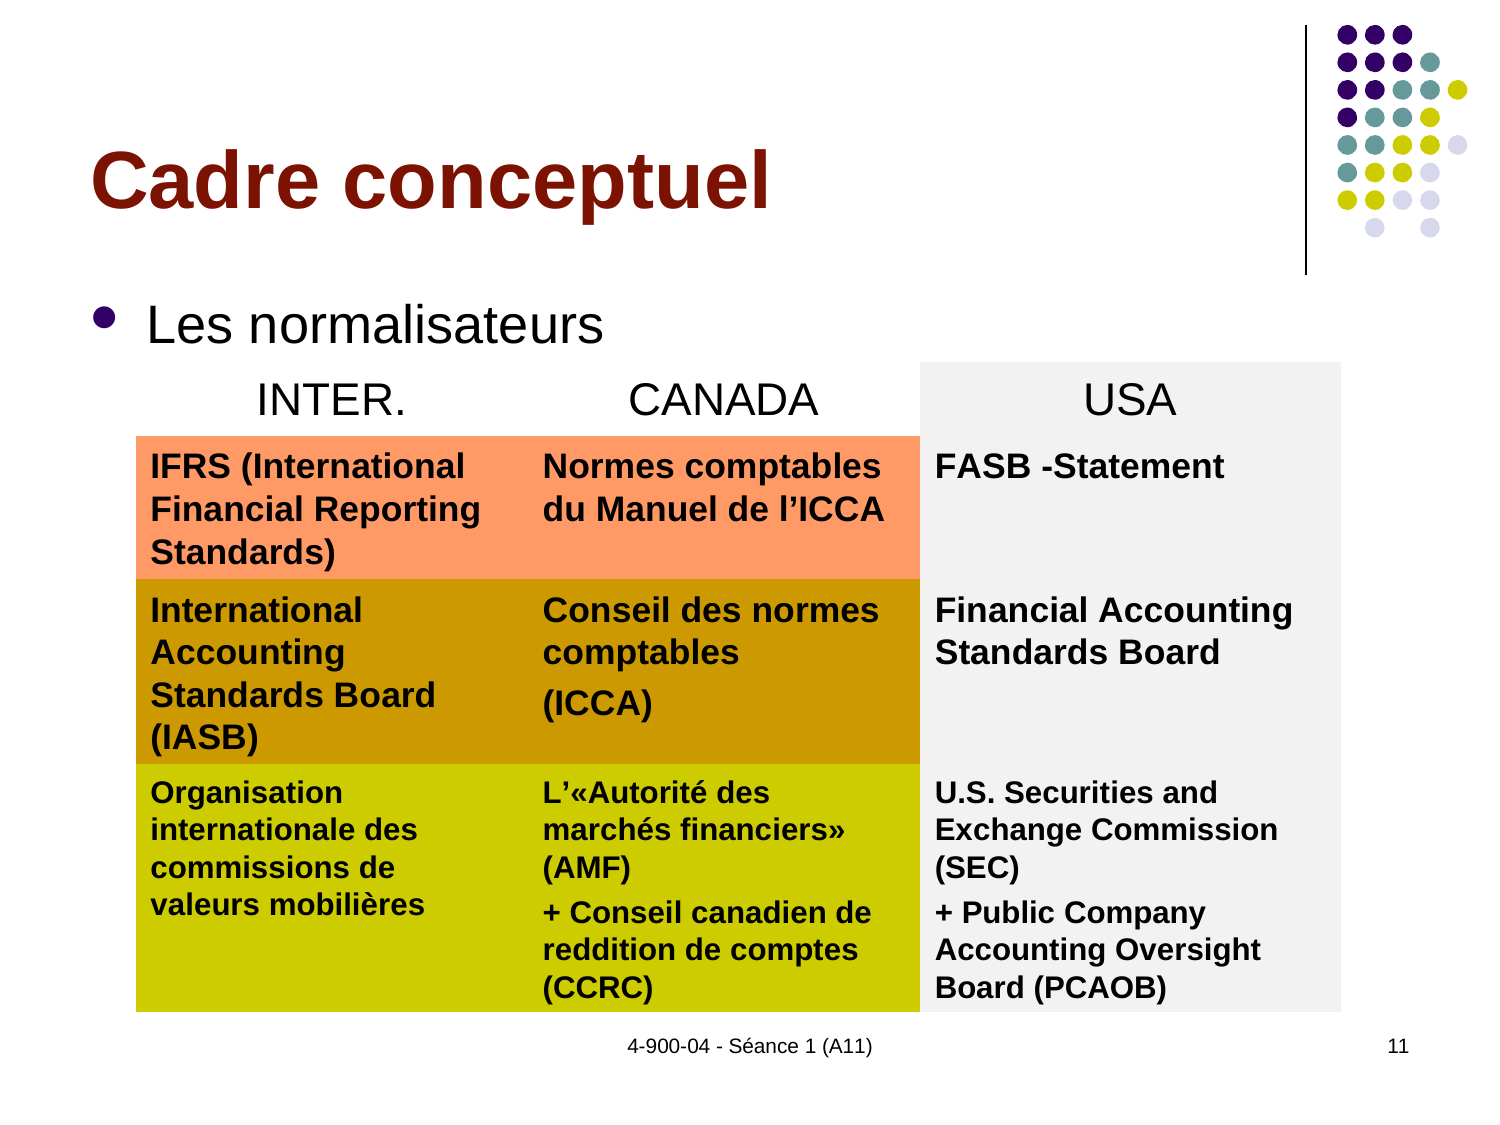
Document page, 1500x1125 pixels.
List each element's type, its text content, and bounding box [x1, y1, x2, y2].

list Les normalisateurs [75, 282, 738, 1006]
table_cell Normes comptables du Manuel de l’ICCA [528, 436, 920, 579]
table_cell IFRS (International Financial Reporting Standards) [136, 436, 528, 579]
text_box <numéro> [1074, 1025, 1426, 1101]
table_cell FASB -Statement [920, 436, 1341, 579]
table_cell Conseil des normes comptables (ICCA) [528, 579, 920, 764]
table_header CANADA [528, 362, 920, 436]
table_cell U.S. Securities and Exchange Commission (SEC) + Public Company Accounting Oversight Board (PCAOB) [920, 764, 1341, 1012]
table_header USA [920, 362, 1341, 436]
table_cell Financial Accounting Standards Board [920, 579, 1341, 764]
table_cell L’«Autorité des marchés financiers» (AMF) + Conseil canadien de reddition de comptes (CCRC) [528, 764, 920, 1012]
table_cell Organisation internationale des commissions de valeurs mobilières [136, 764, 528, 1012]
table_cell International Accounting Standards Board (IASB) [136, 579, 528, 764]
title Cadre conceptuel [74, 20, 1313, 233]
text_box 4-900-04 - Séance 1 (A11) [512, 1025, 988, 1101]
table_header INTER. [136, 362, 528, 436]
